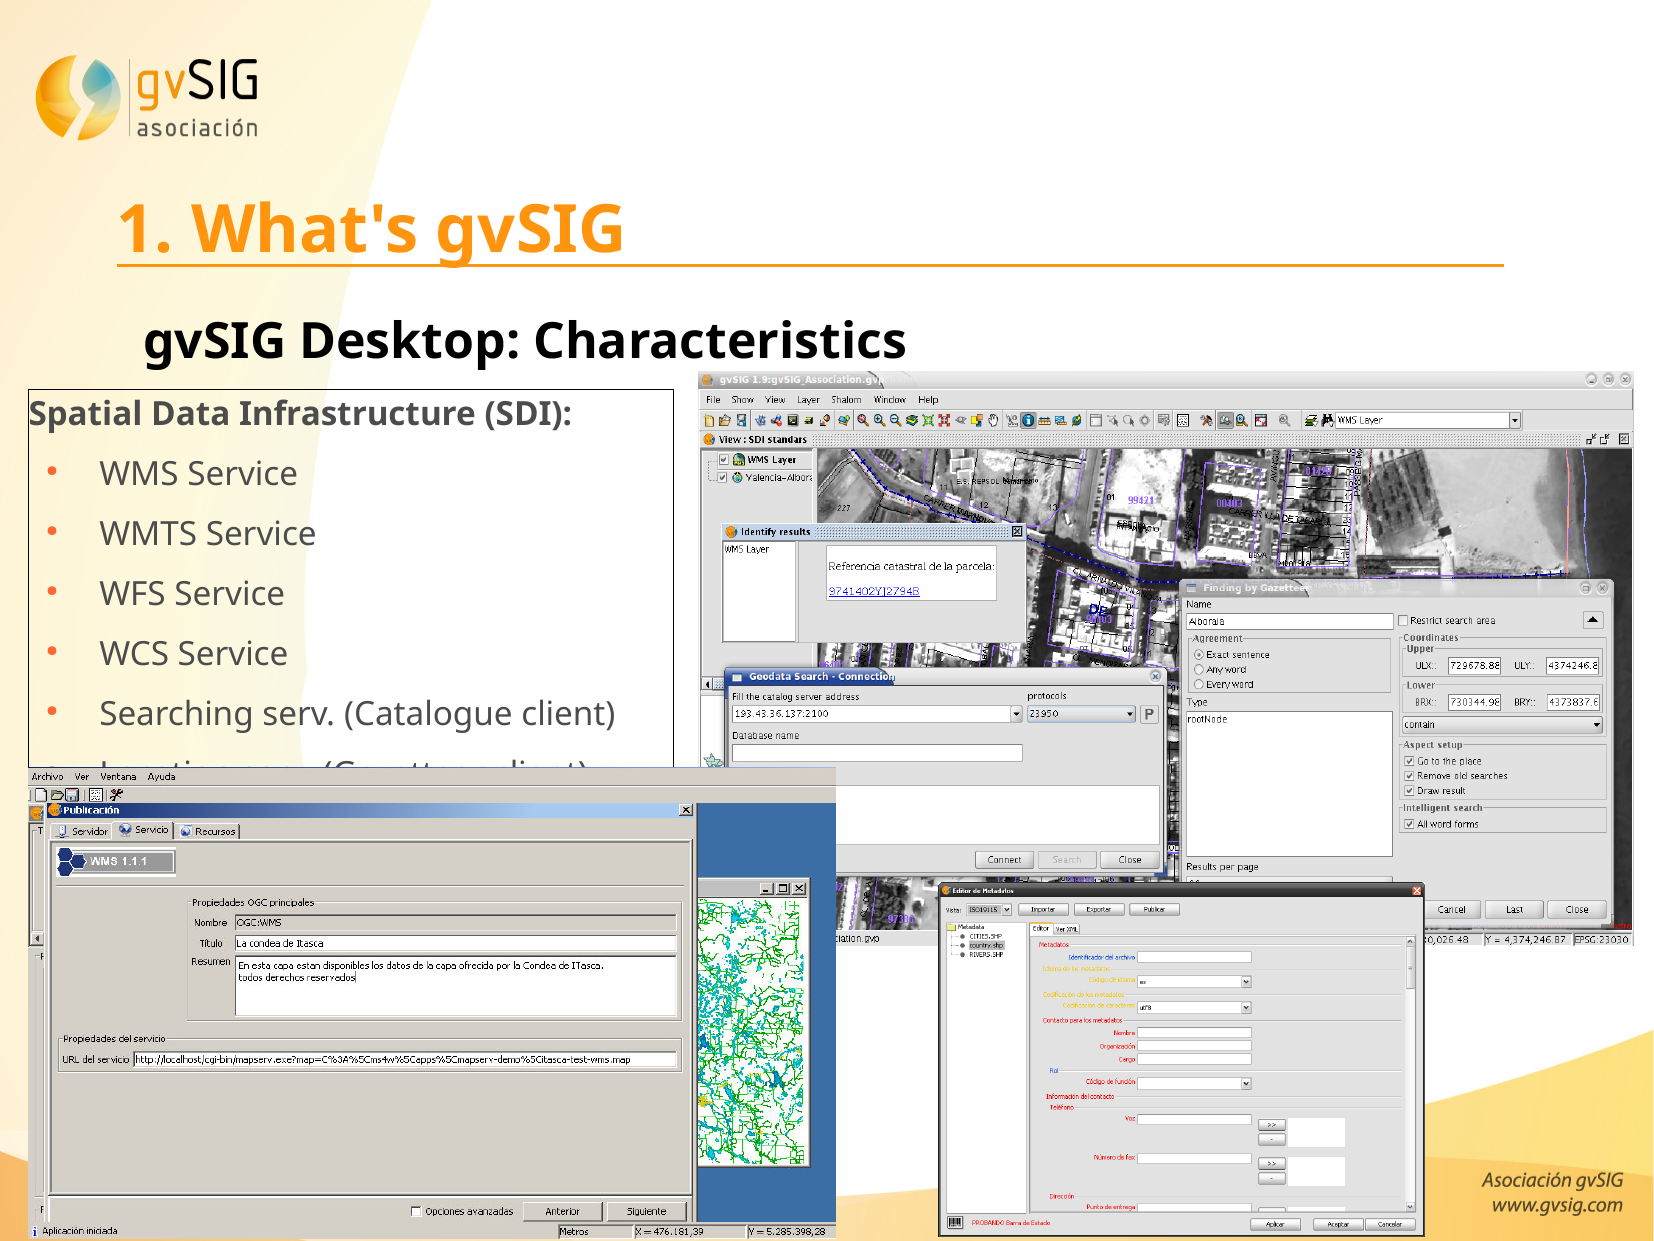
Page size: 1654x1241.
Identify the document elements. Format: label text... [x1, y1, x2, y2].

title 1. What's gvSIG [116, 177, 1605, 276]
title gvSIG Desktop: Characteristics [143, 260, 1439, 419]
picture [0, 0, 1654, 1241]
list Spatial Data Infrastructure (SDI): WMS Service WMTS Service WFS Service WCS Service Searching serv. (Catalogue client) Location serv. (Gazetteer client) [28, 389, 674, 767]
